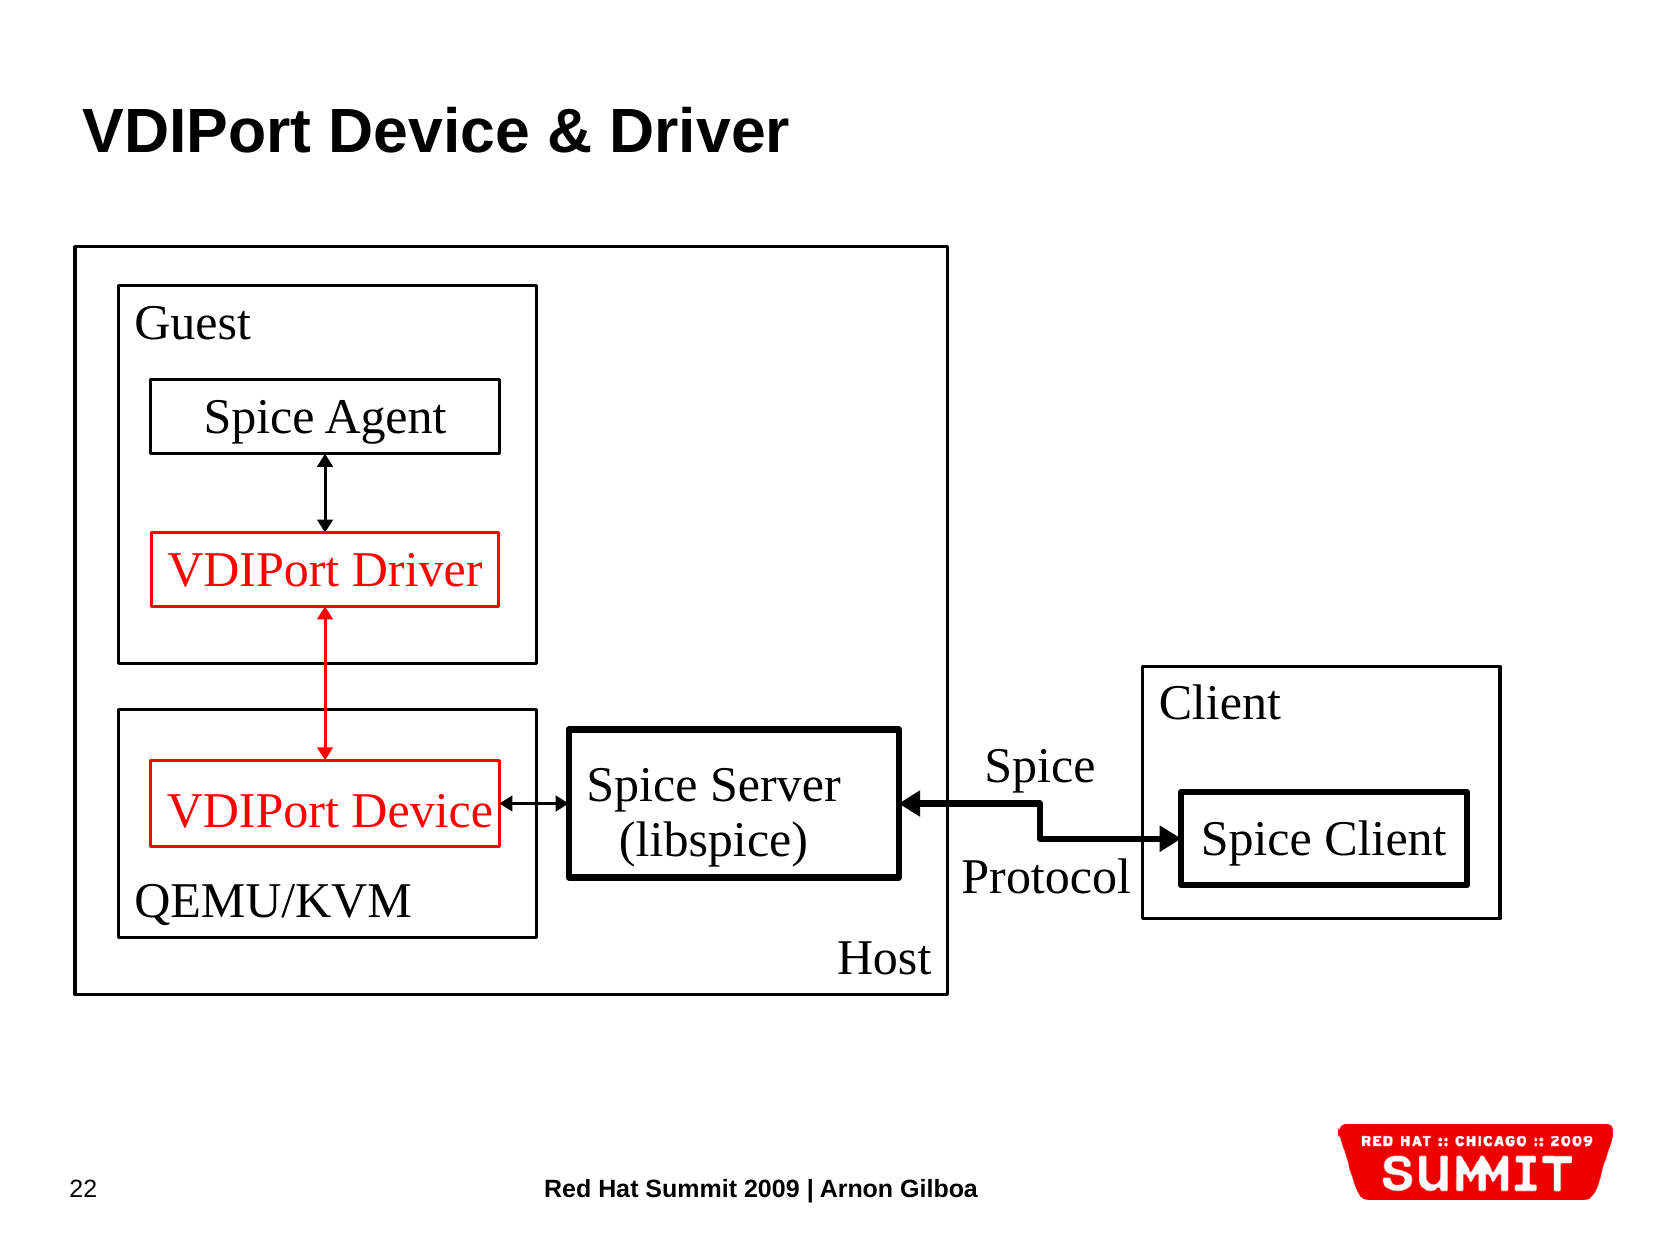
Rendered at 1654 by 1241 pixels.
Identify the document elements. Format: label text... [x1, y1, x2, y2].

text_box Host [75, 246, 948, 995]
text_box Spice Agent [150, 379, 500, 454]
picture [1338, 1124, 1613, 1200]
text_box Client [1142, 666, 1501, 919]
title VDIPort Device & Driver [82, 37, 1571, 226]
text_box VDIPort Driver [151, 532, 499, 607]
